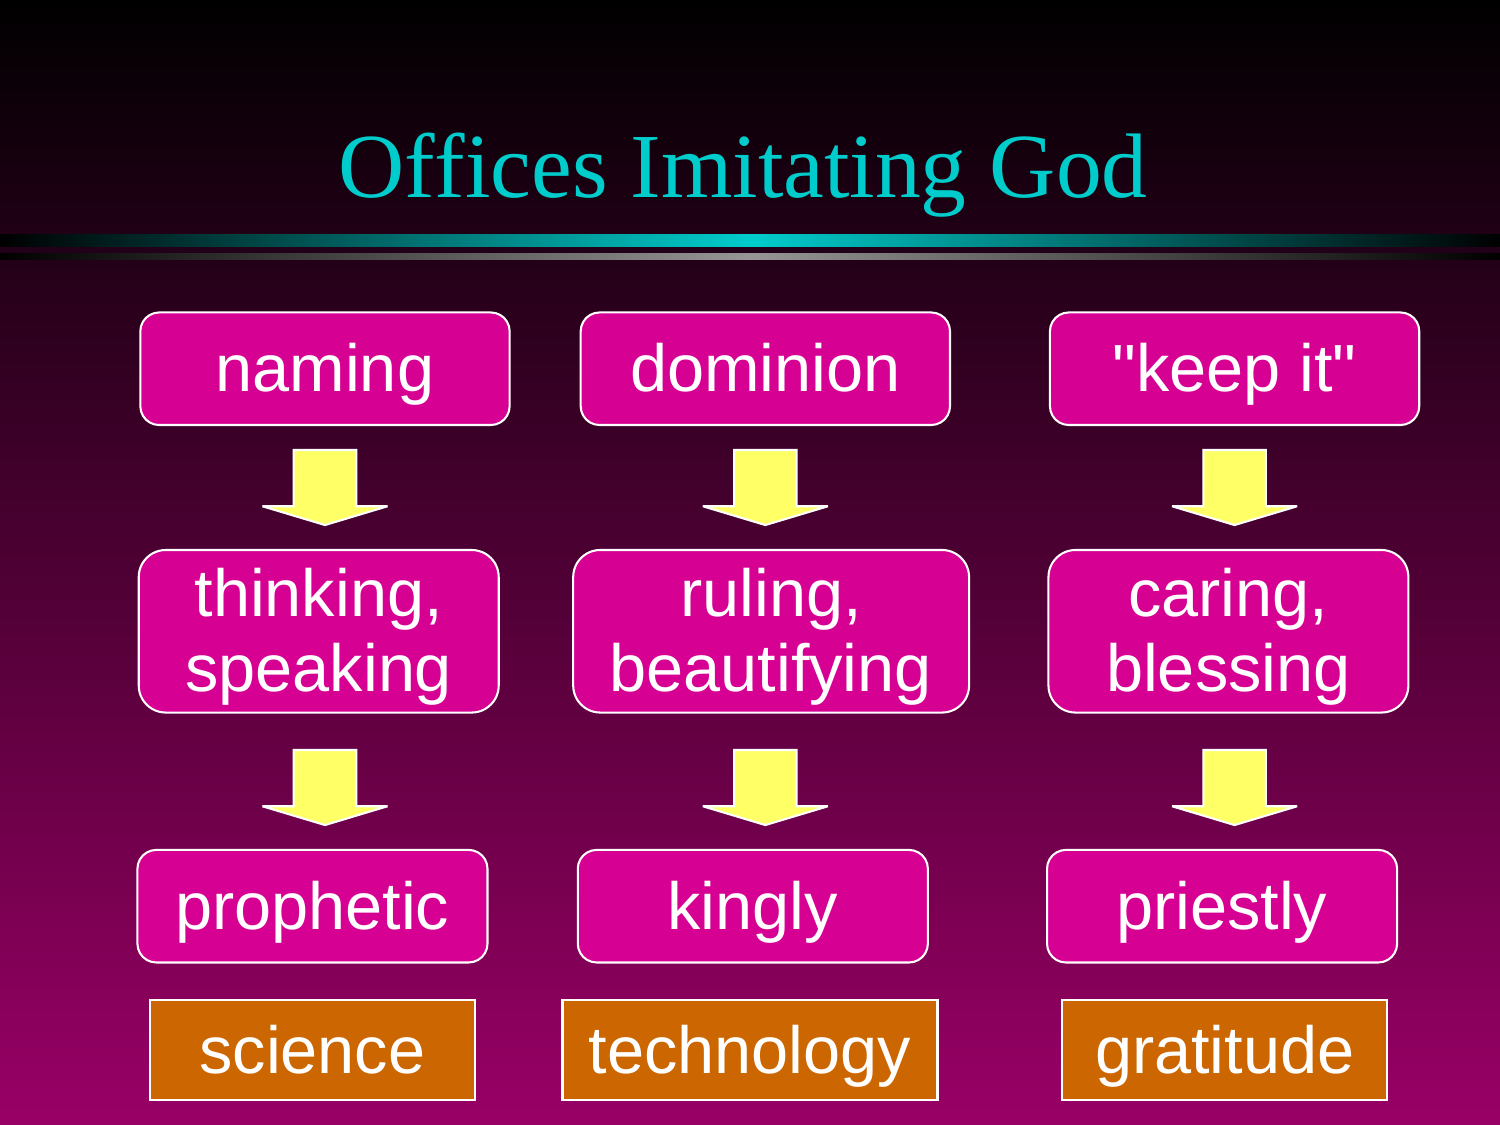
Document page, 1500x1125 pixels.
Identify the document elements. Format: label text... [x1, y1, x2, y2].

text_box ruling, beautifying [573, 549, 970, 713]
text_box [1172, 750, 1298, 826]
text_box [702, 450, 828, 526]
text_box dominion [580, 312, 951, 426]
text_box science [149, 999, 475, 1101]
text_box [262, 450, 388, 526]
text_box [702, 750, 828, 826]
text_box technology [562, 999, 938, 1101]
text_box "keep it" [1049, 312, 1420, 426]
text_box thinking, speaking [138, 549, 499, 713]
text_box naming [140, 312, 510, 426]
text_box [1172, 450, 1298, 526]
text_box gratitude [1062, 999, 1388, 1101]
text_box priestly [1047, 849, 1398, 963]
text_box [262, 750, 388, 826]
text_box caring, blessing [1048, 549, 1409, 713]
text_box kingly [577, 849, 928, 963]
text_box prophetic [137, 849, 488, 963]
title Offices Imitating God [99, 37, 1388, 225]
